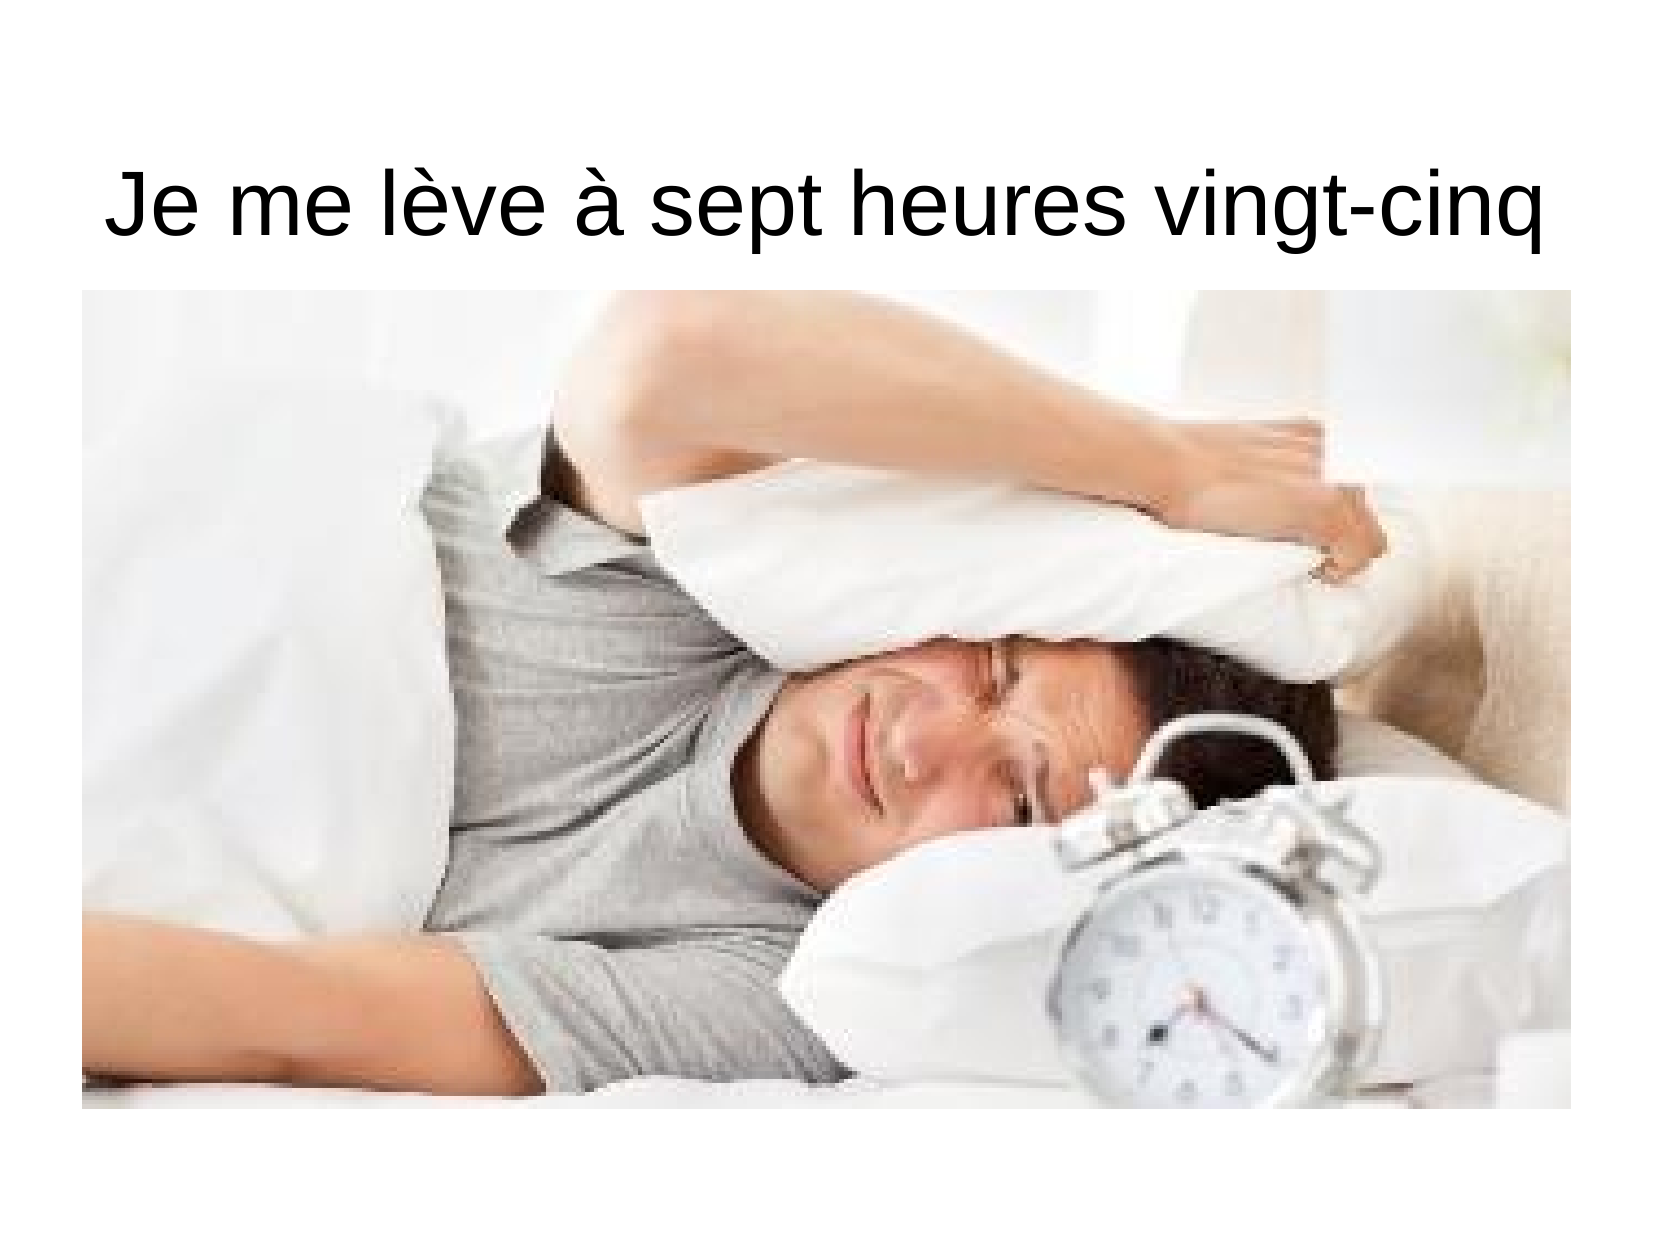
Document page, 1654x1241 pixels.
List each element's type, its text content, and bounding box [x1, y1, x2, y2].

title Je me lève à sept heures vingt-cinq [82, 49, 1571, 257]
picture [82, 290, 1571, 1109]
